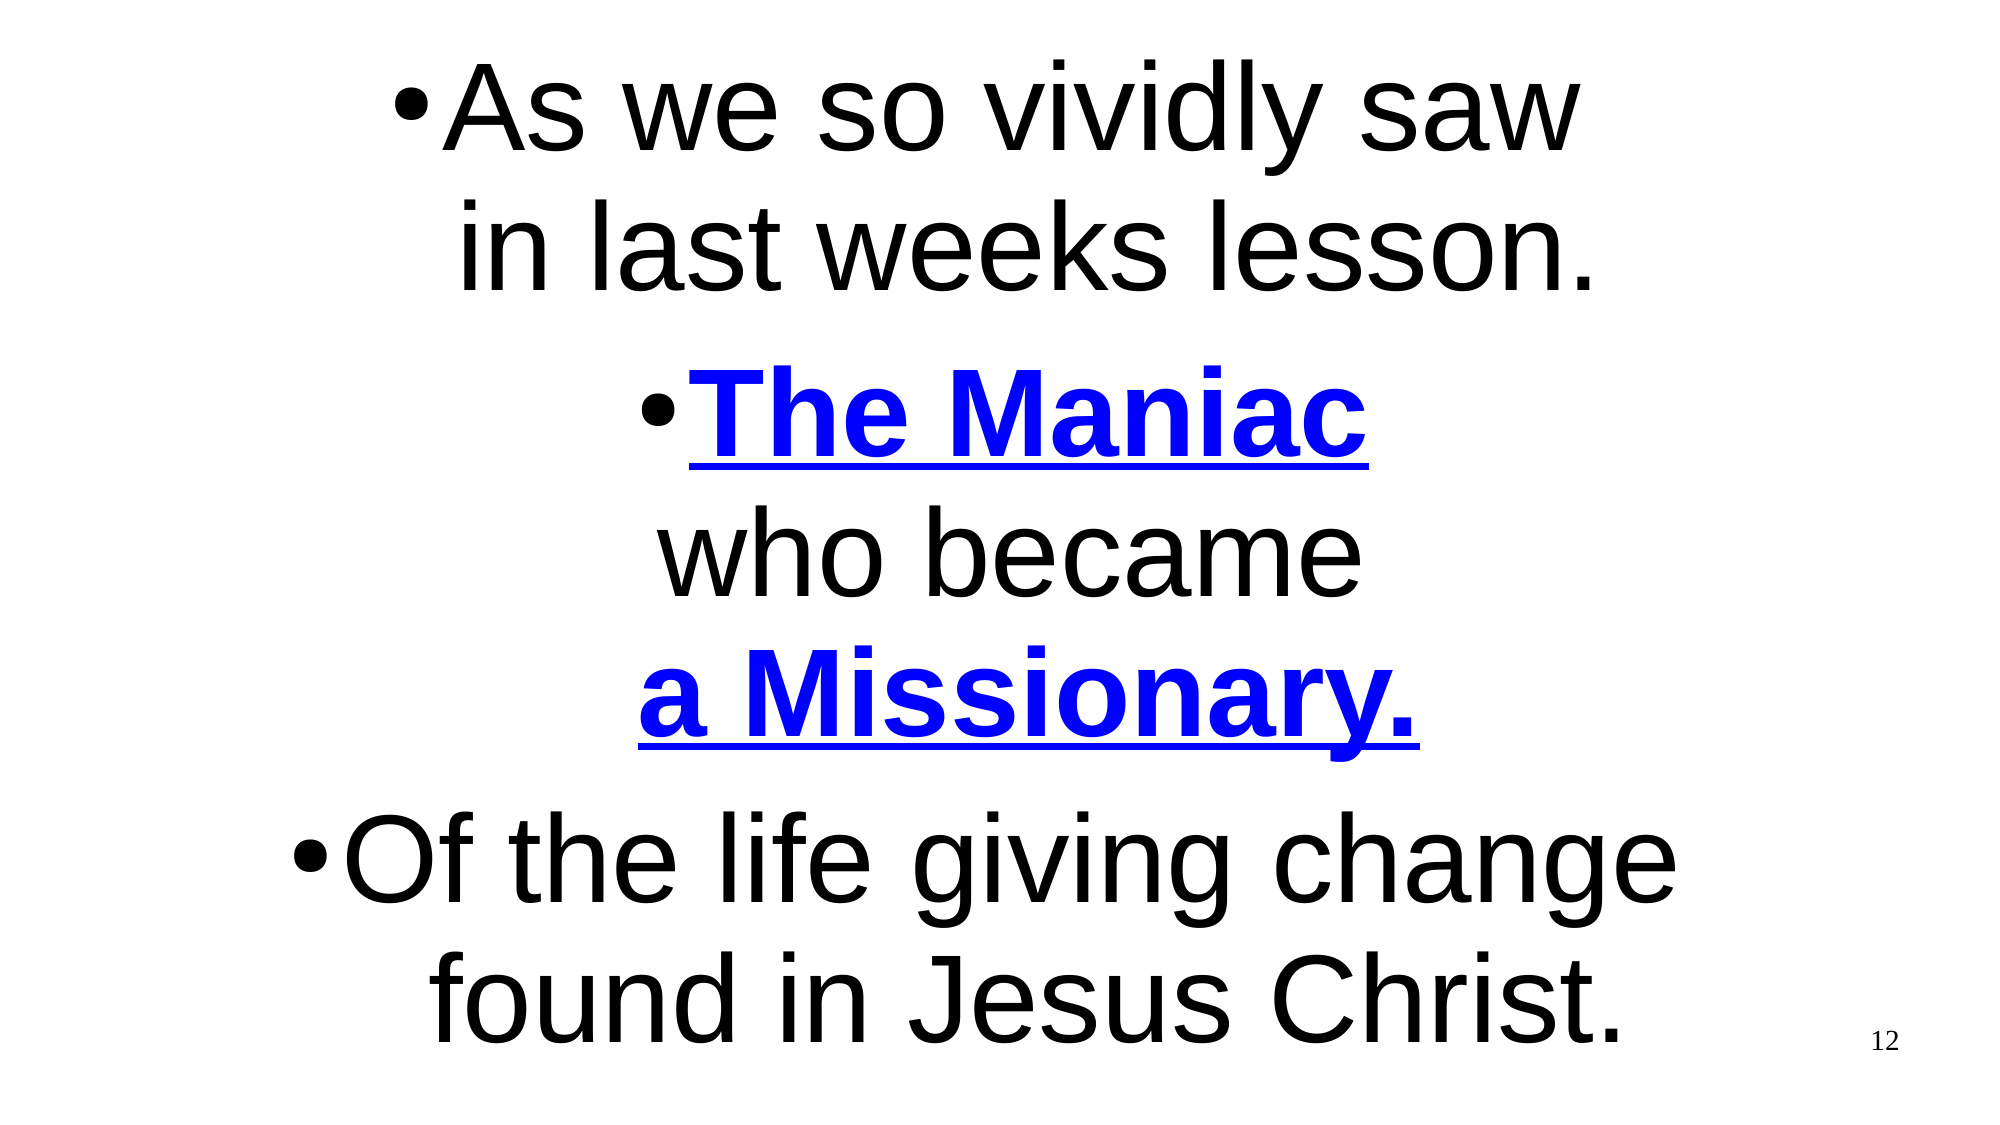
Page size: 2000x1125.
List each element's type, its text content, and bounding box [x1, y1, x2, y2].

list As we so vividly saw in last weeks lesson. The Maniac who became a Missionary. Of the life giving change found in Jesus Christ. [37, 37, 1951, 1088]
